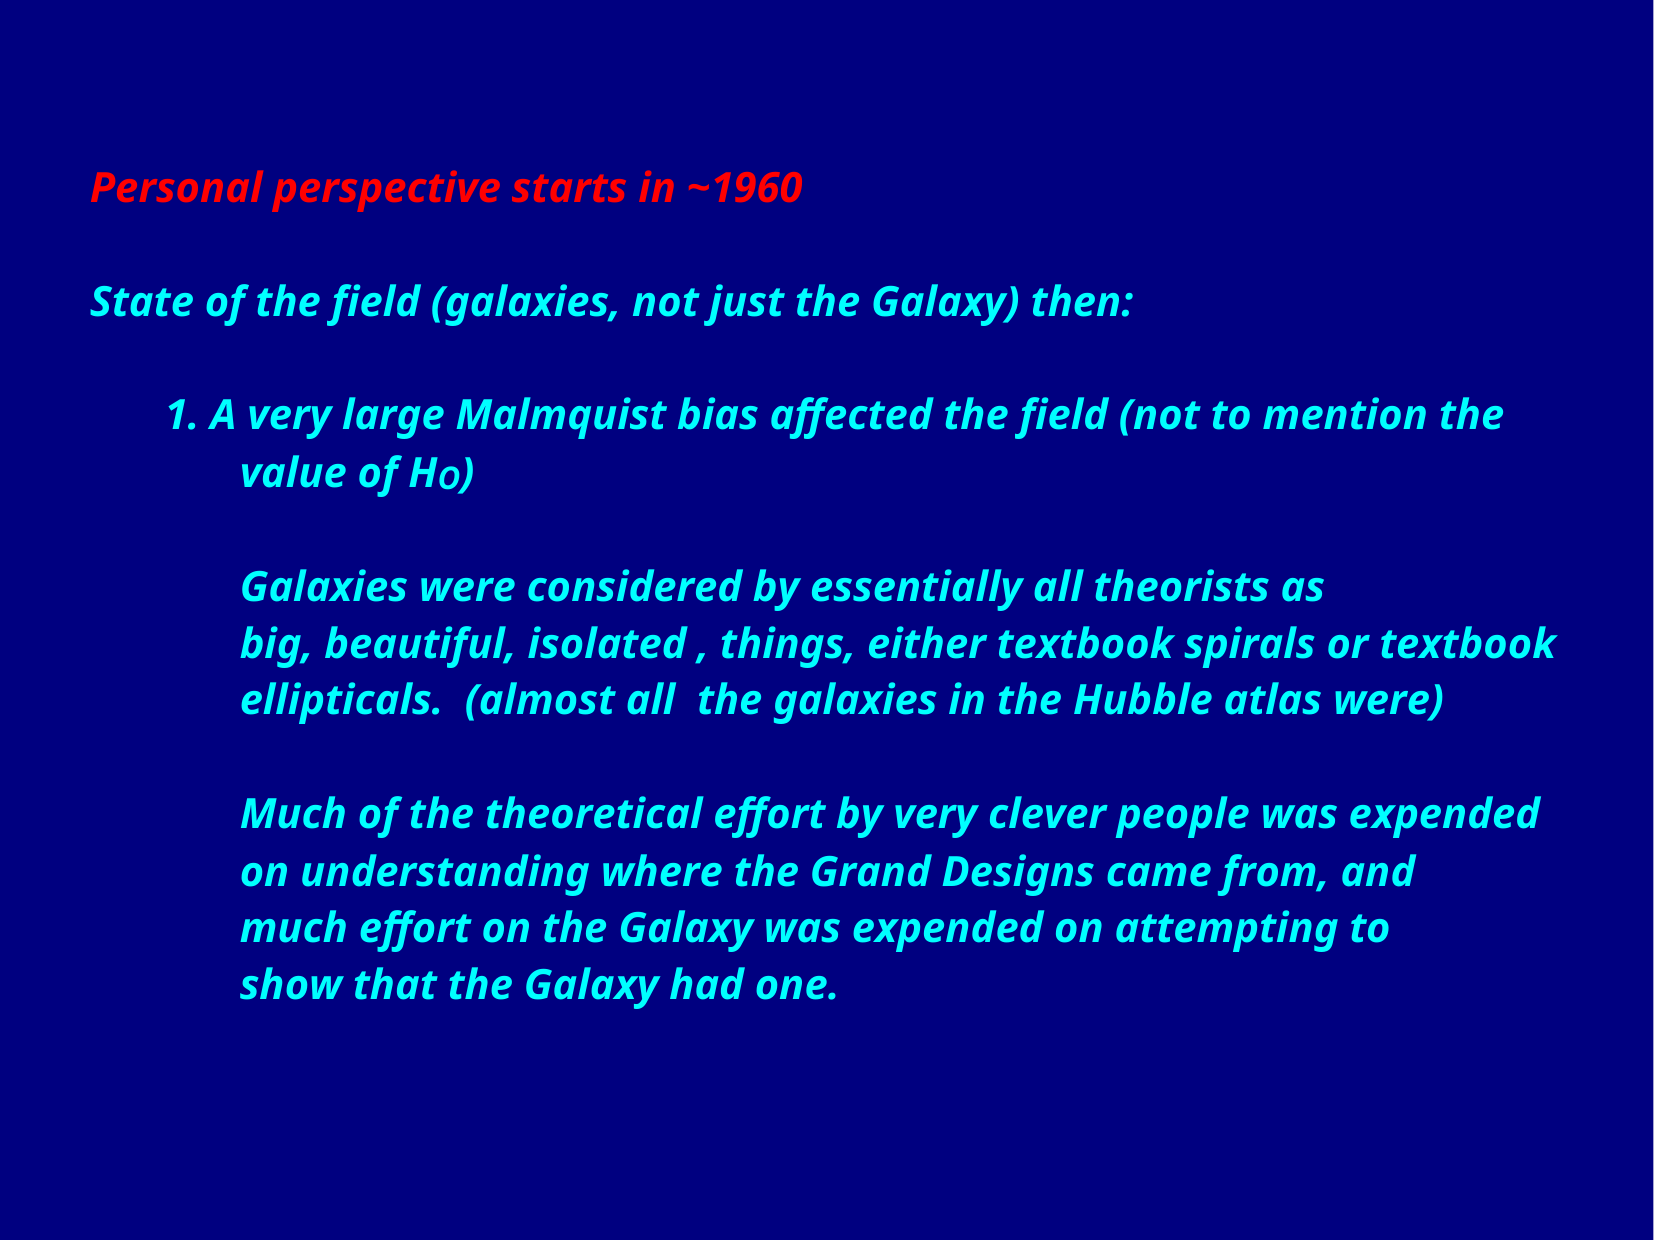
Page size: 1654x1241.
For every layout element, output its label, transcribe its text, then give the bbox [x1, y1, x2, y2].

text_box Personal perspective starts in ~1960 State of the field (galaxies, not just the Galaxy) then: 1. A very large Malmquist bias affected the field (not to mention the value of HO) Galaxies were considered by essentially all theorists as big, beautiful, isolated , things, either textbook spirals or textbook ellipticals. (almost all the galaxies in the Hubble atlas were) Much of the theoretical effort by very clever people was expended on understanding where the Grand Designs came from, and much effort on the Galaxy was expended on attempting to show that the Galaxy had one. [75, 150, 1574, 1045]
